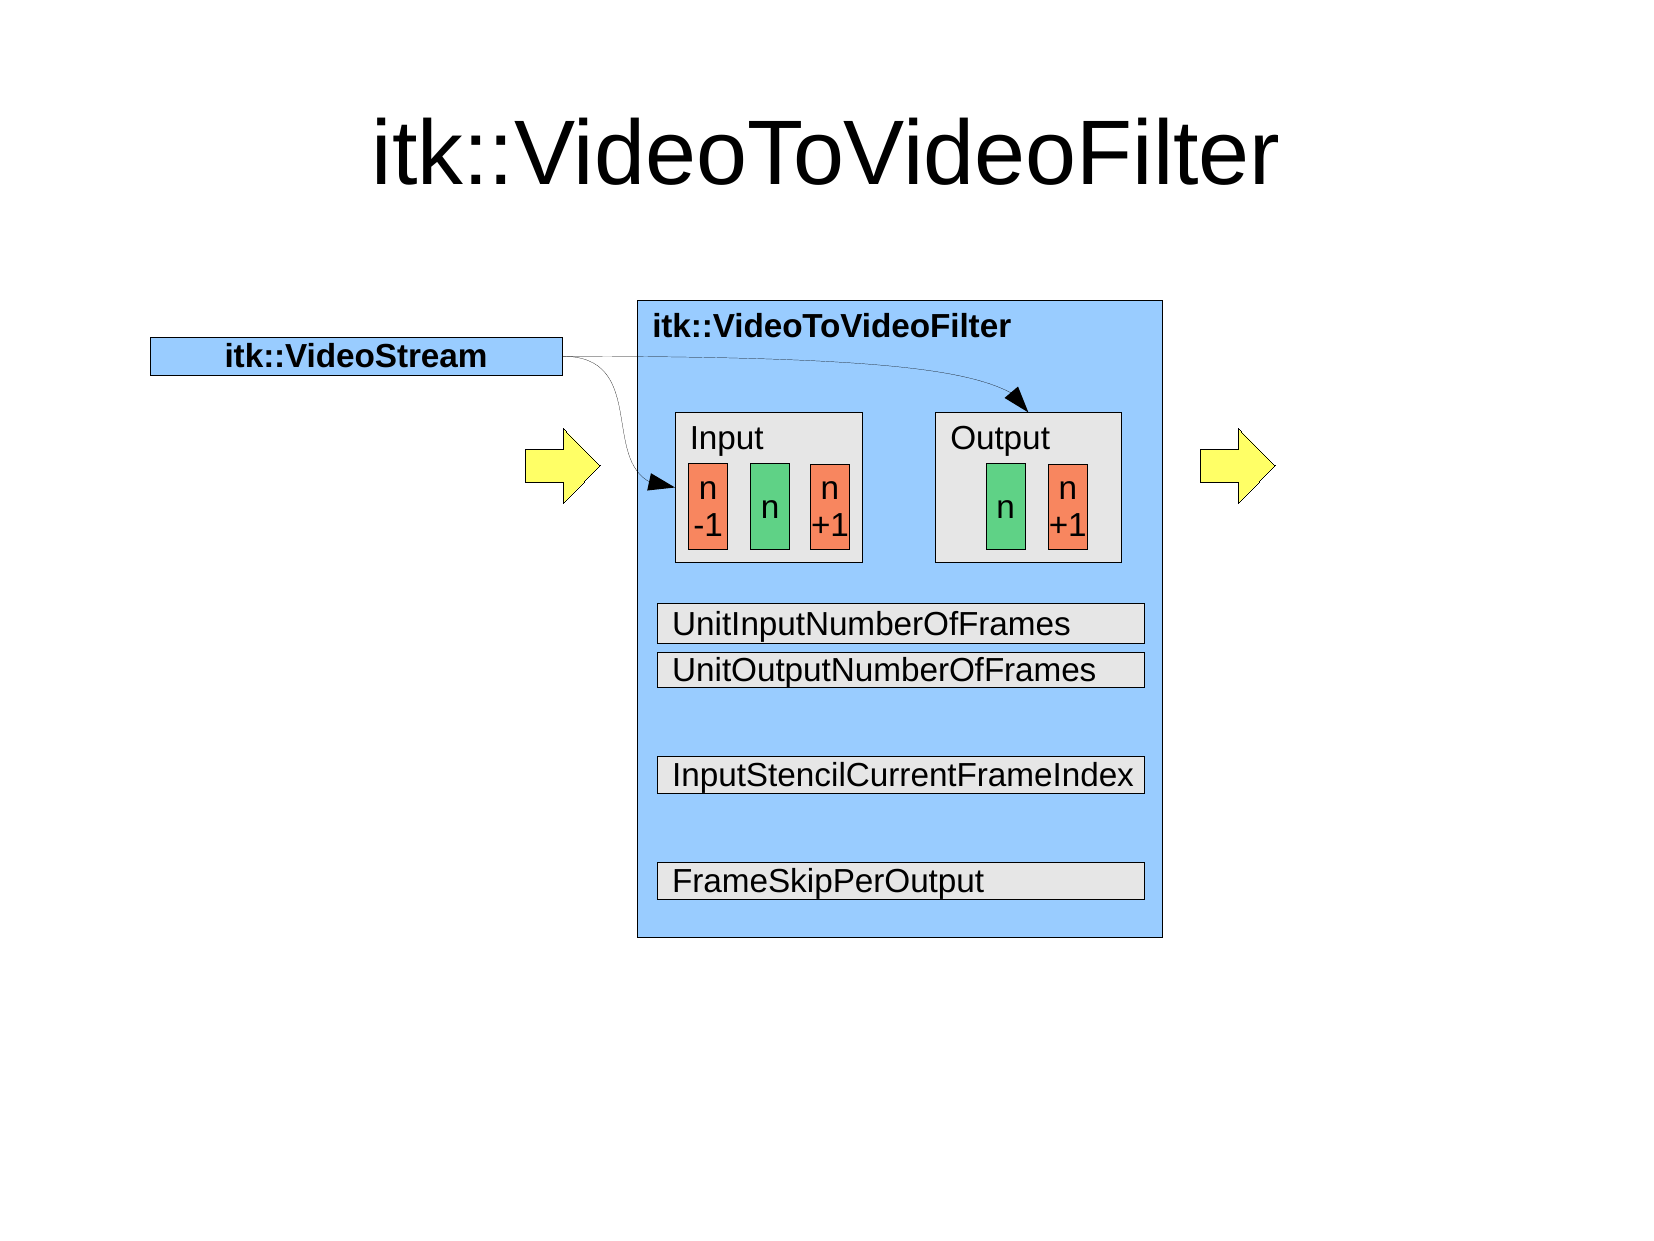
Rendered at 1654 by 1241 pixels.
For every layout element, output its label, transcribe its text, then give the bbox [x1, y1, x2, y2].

title itk::VideoToVideoFilter [82, 56, 1571, 250]
text_box itk::VideoToVideoFilter [637, 300, 1163, 938]
text_box [525, 428, 601, 504]
text_box n -1 [688, 463, 728, 550]
text_box InputStencilCurrentFrameIndex [657, 756, 1145, 794]
text_box itk::VideoStream [150, 337, 563, 376]
text_box [1200, 428, 1276, 504]
text_box Output [935, 412, 1122, 563]
text_box n [750, 463, 790, 550]
text_box FrameSkipPerOutput [657, 862, 1145, 900]
text_box n +1 [810, 464, 850, 550]
text_box n [986, 463, 1026, 550]
text_box n +1 [1048, 464, 1088, 550]
text_box UnitInputNumberOfFrames [657, 603, 1145, 644]
text_box Input [675, 412, 863, 563]
text_box UnitOutputNumberOfFrames [657, 652, 1145, 688]
